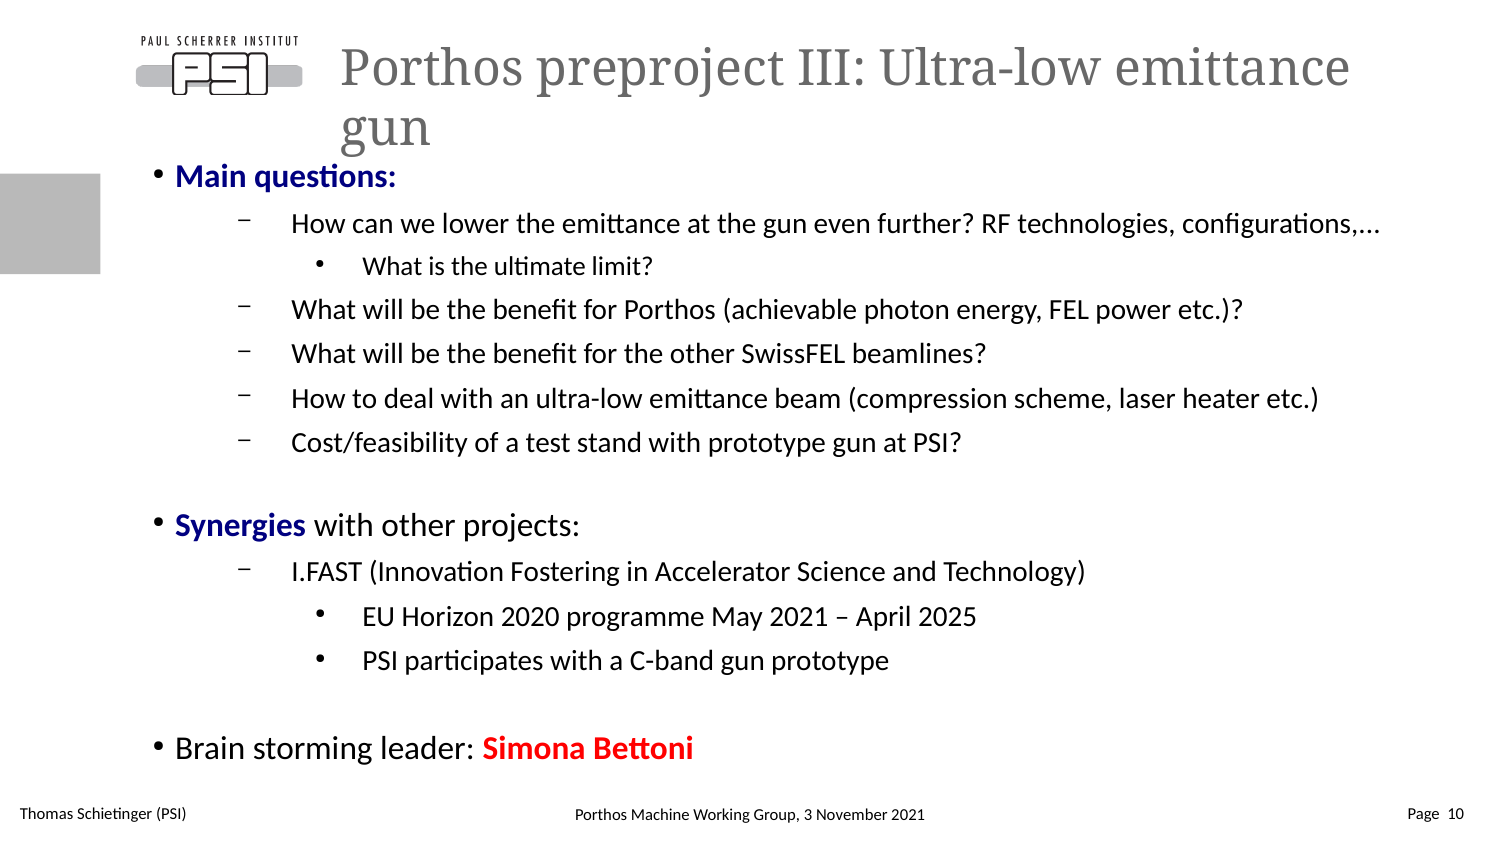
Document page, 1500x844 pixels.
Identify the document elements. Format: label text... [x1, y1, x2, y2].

title Porthos preproject III: Ultra-low emittance gun [340, 35, 1442, 98]
list Main questions: How can we lower the emittance at the gun even further? RF technologies, configurations,... What is the ultimate limit? What will be the benefit for Porthos (achievable photon energy, FEL power etc.)? What will be the benefit for the other SwissFEL beamlines? How to deal with an ultra-low emittance beam (compression scheme, laser heater etc.) Cost/feasibility of a test stand with prototype gun at PSI? Synergies with other projects: I.FAST (Innovation Fostering in Accelerator Science and Technology) EU Horizon 2020 programme May 2021 – April 2025 PSI participates with a C-band gun prototype Brain storming leader: Simona Bettoni [149, 154, 1450, 771]
